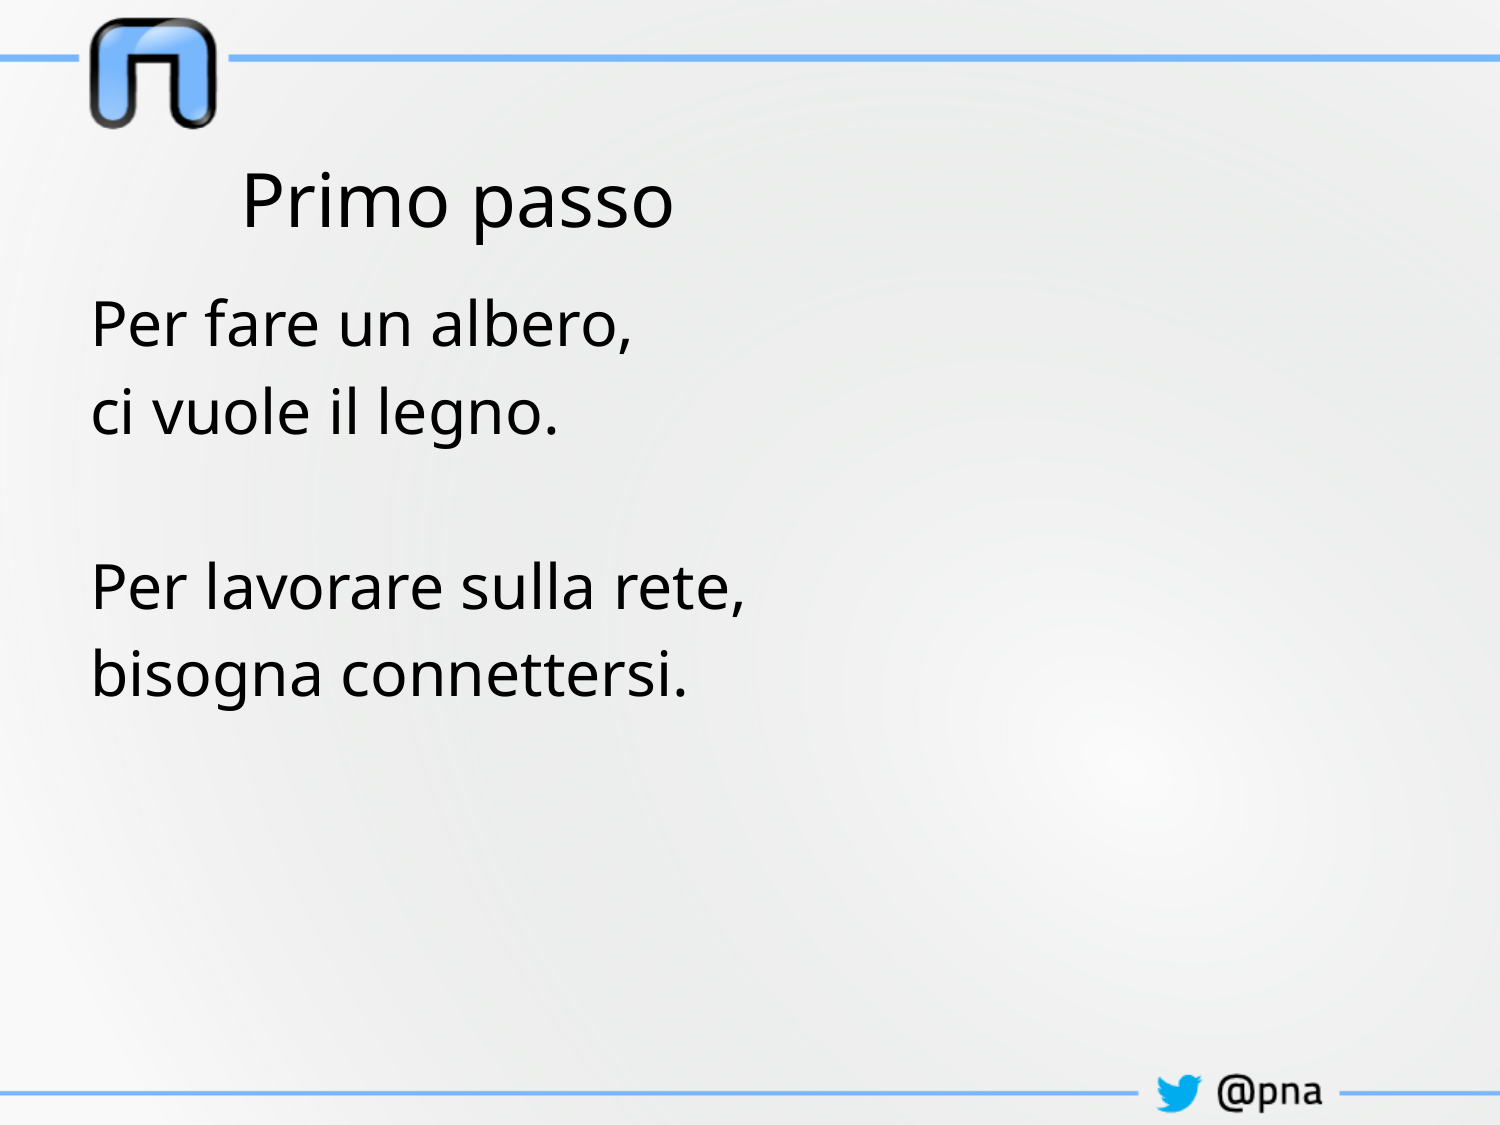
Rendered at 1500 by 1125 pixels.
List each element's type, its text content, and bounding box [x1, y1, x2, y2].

picture [0, 0, 1500, 1125]
list Per fare un albero, ci vuole il legno. Per lavorare sulla rete, bisogna connettersi. [75, 269, 1425, 1063]
title Primo passo [225, 70, 1469, 258]
